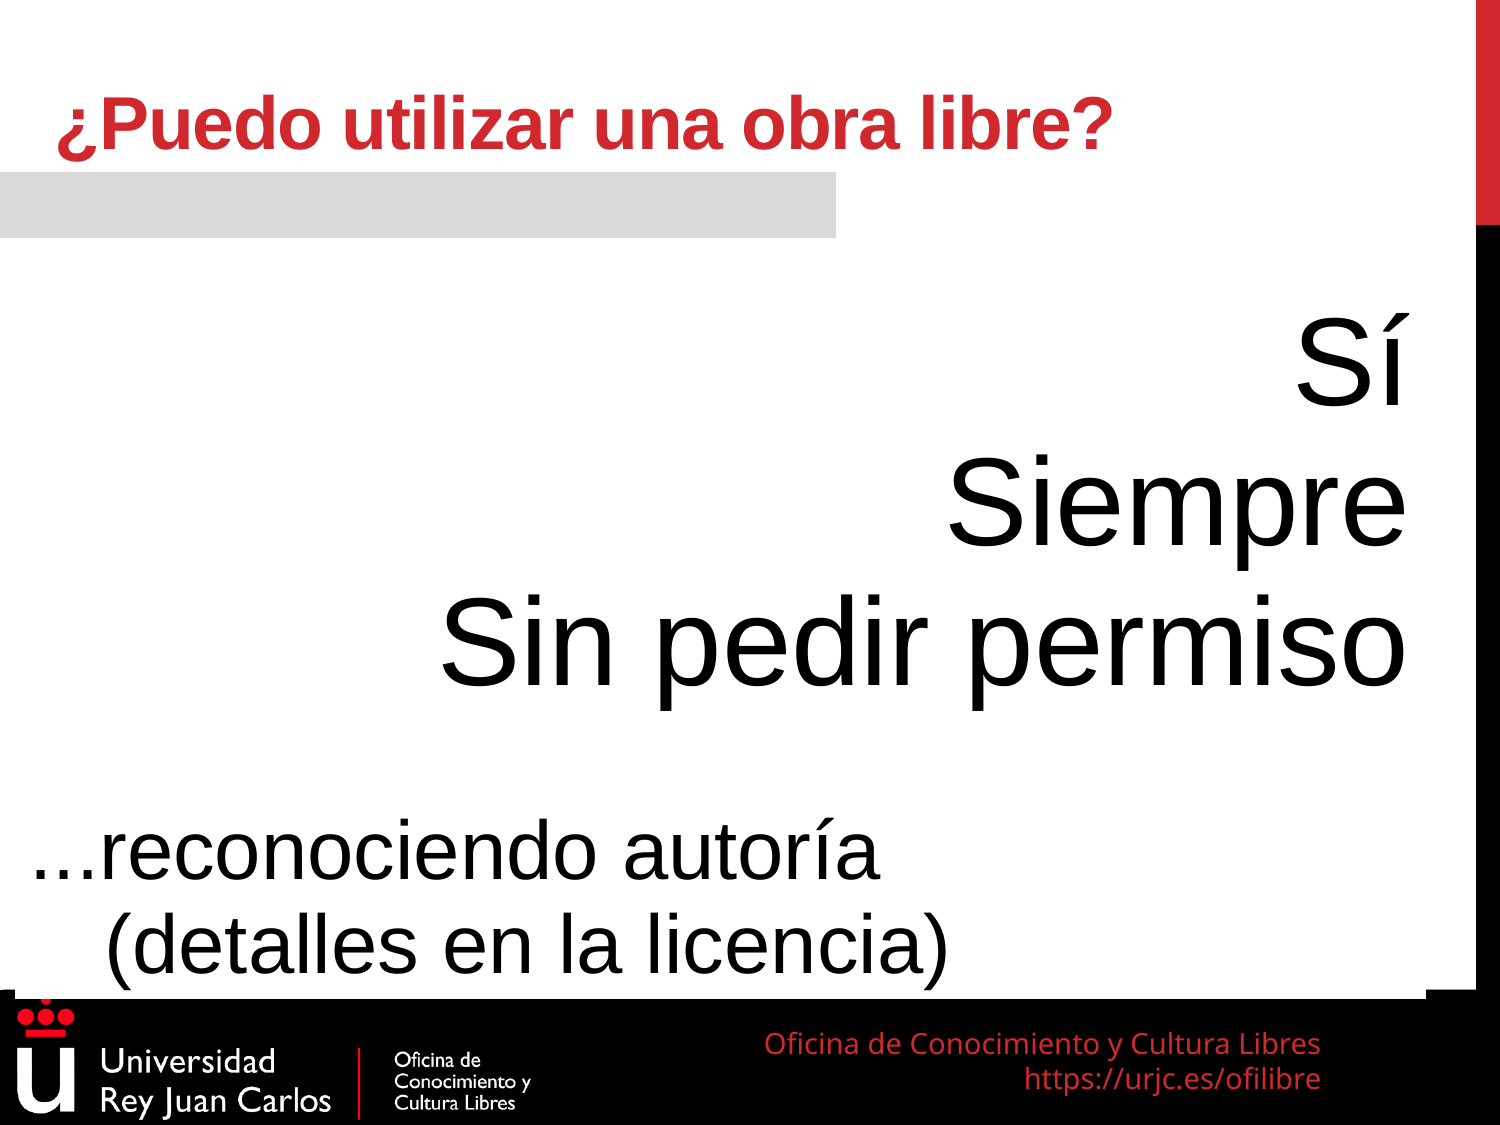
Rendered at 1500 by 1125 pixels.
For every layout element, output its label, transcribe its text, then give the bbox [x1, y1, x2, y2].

picture [17, 999, 531, 1120]
text_box Sí Siempre Sin pedir permiso ...reconociendo autoría (detalles en la licencia) [15, 285, 1426, 999]
text_box [0, 171, 837, 238]
text_box ¿Puedo utilizar una obra libre? [39, 24, 1366, 172]
title [75, 172, 1026, 250]
